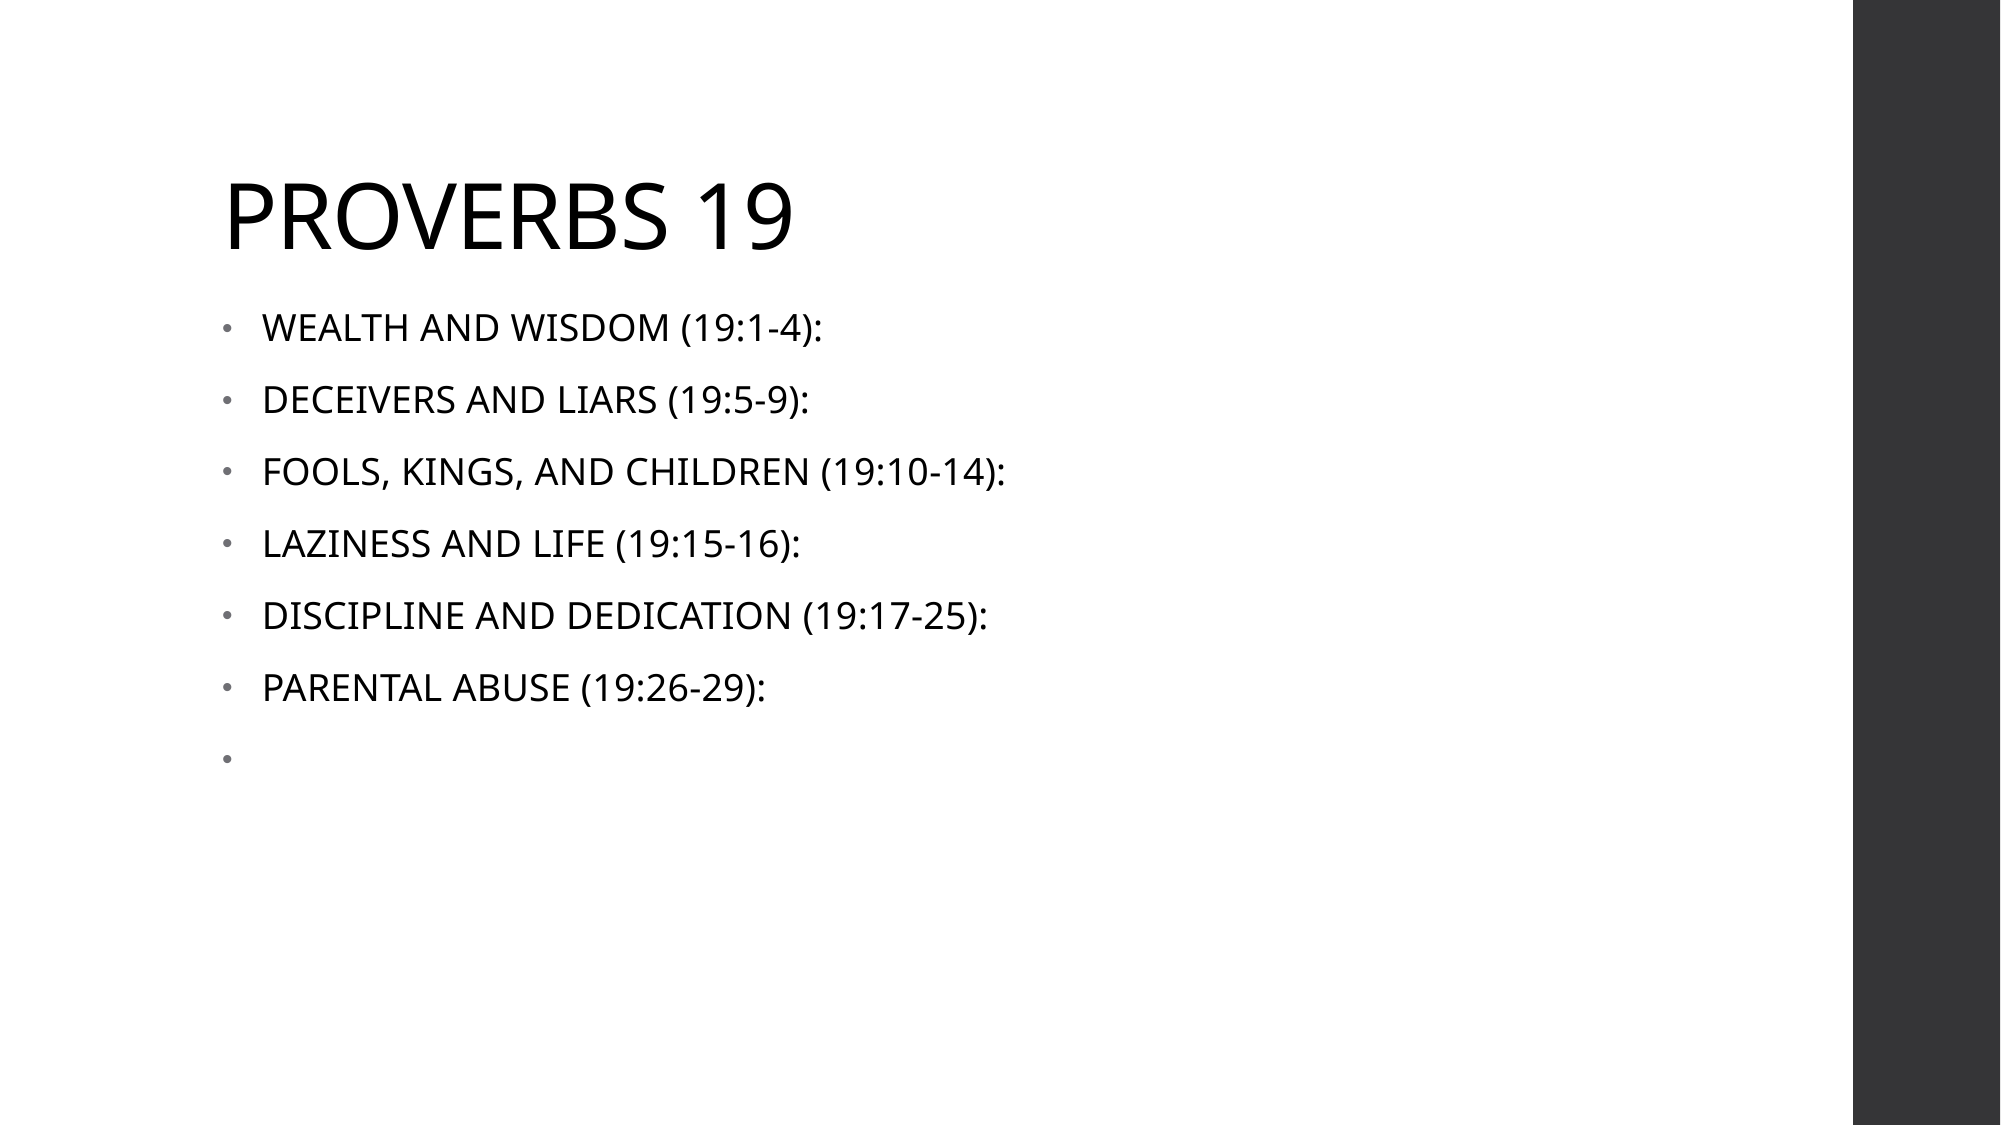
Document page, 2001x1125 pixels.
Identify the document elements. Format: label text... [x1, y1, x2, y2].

title PROVERBS 19 [206, 60, 1797, 278]
list WEALTH AND WISDOM (19:1-4): DECEIVERS AND LIARS (19:5-9): FOOLS, KINGS, AND CHILDREN (19:10-14): LAZINESS AND LIFE (19:15-16): DISCIPLINE AND DEDICATION (19:17-25): PARENTAL ABUSE (19:26-29): [206, 299, 1617, 1014]
